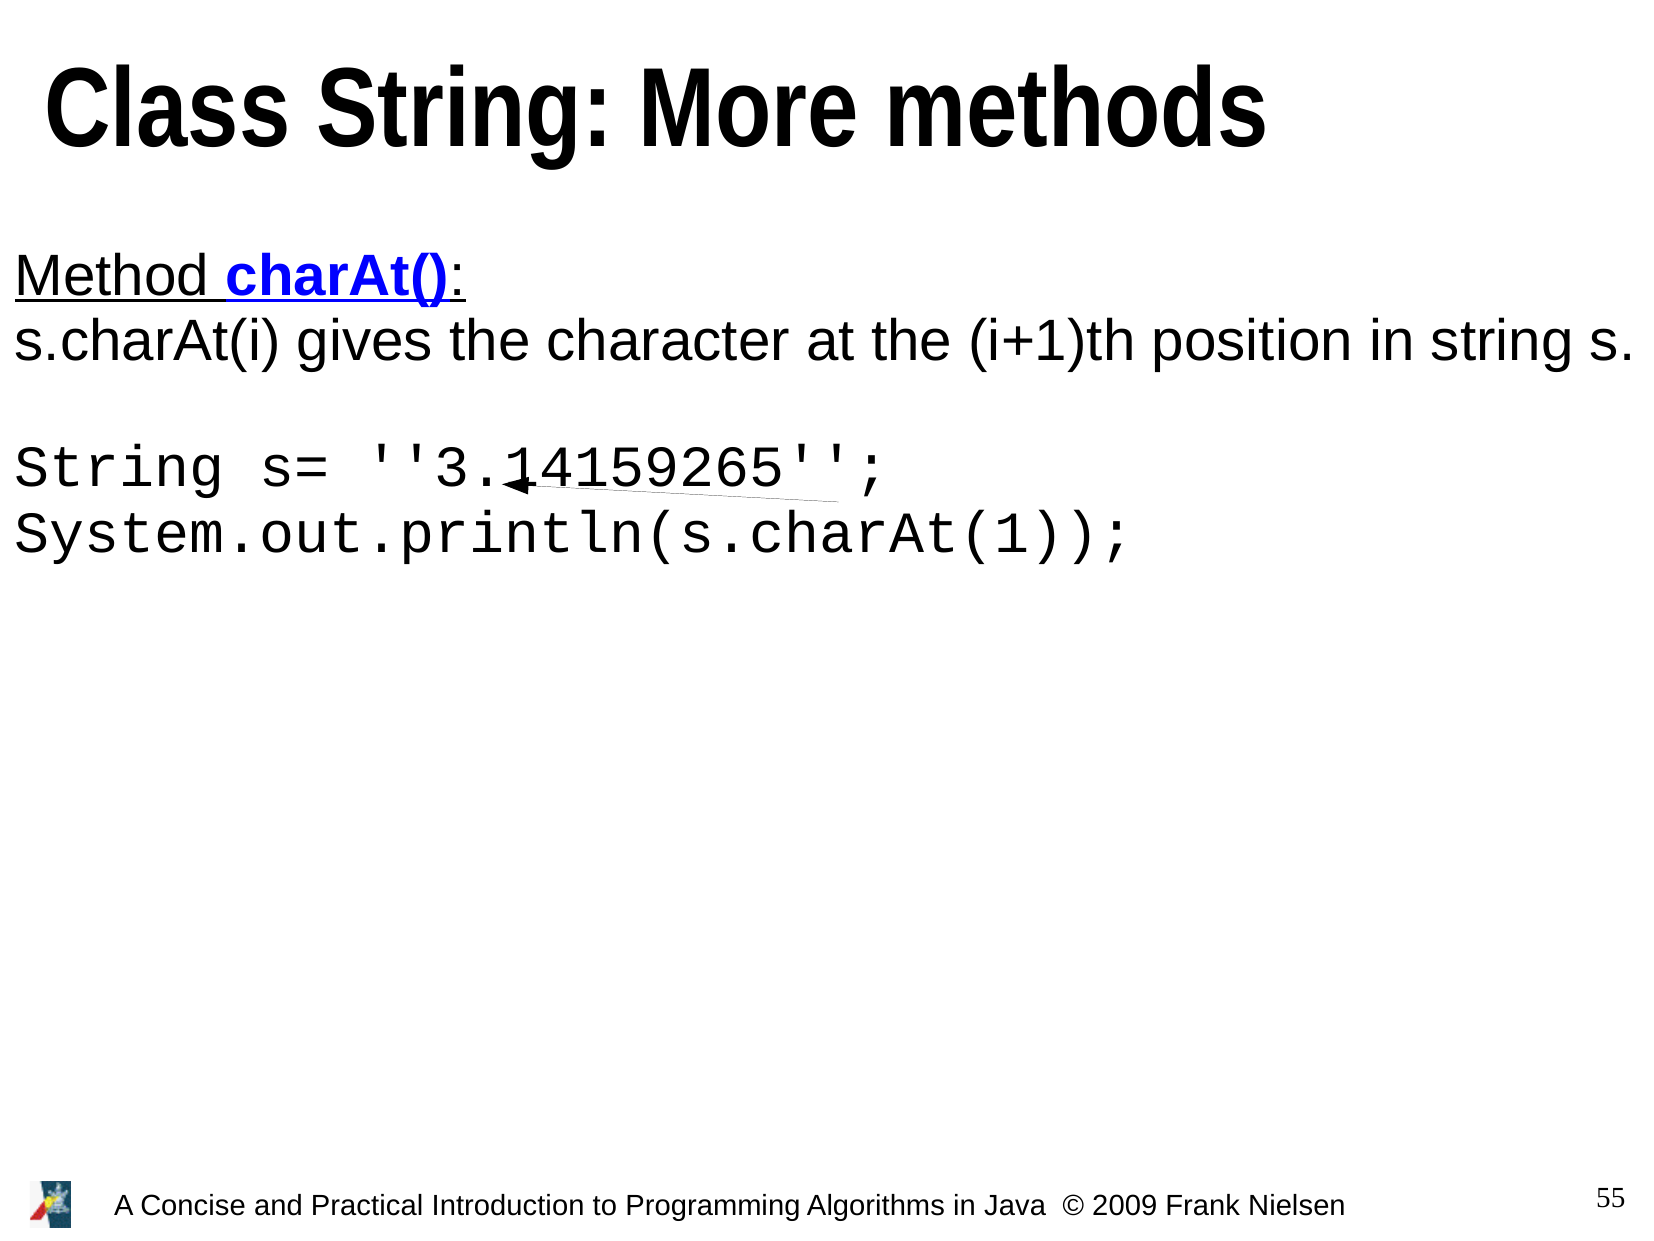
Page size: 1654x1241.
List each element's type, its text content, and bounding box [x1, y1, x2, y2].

text_box Method charAt(): s.charAt(i) gives the character at the (i+1)th position in string s. String s= ''3.14159265''; System.out.println(s.charAt(1)); [0, 235, 1653, 827]
text_box Class String: More methods [29, 33, 1284, 178]
picture [29, 1181, 71, 1228]
